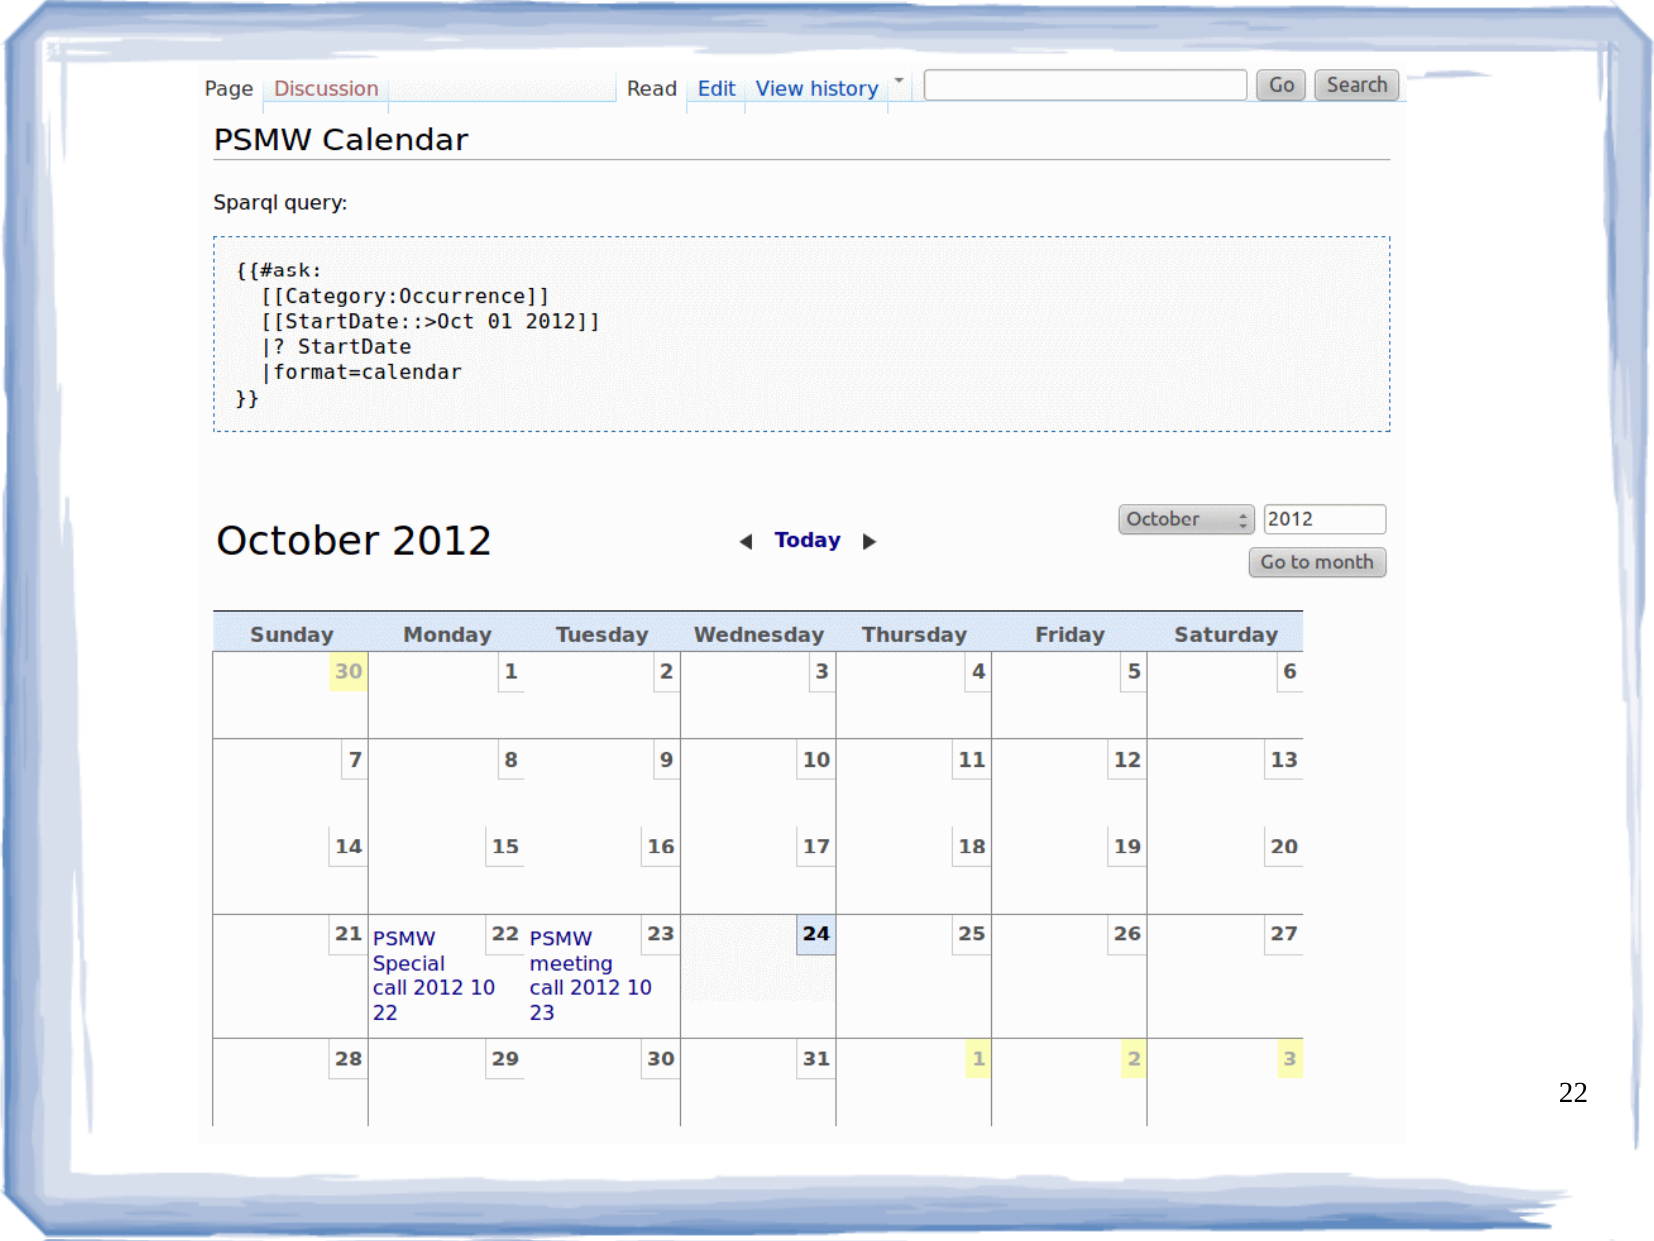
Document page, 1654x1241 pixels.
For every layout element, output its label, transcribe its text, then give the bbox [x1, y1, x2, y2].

title PSMW Calendar [82, 49, 1571, 257]
picture [0, 0, 1654, 1241]
